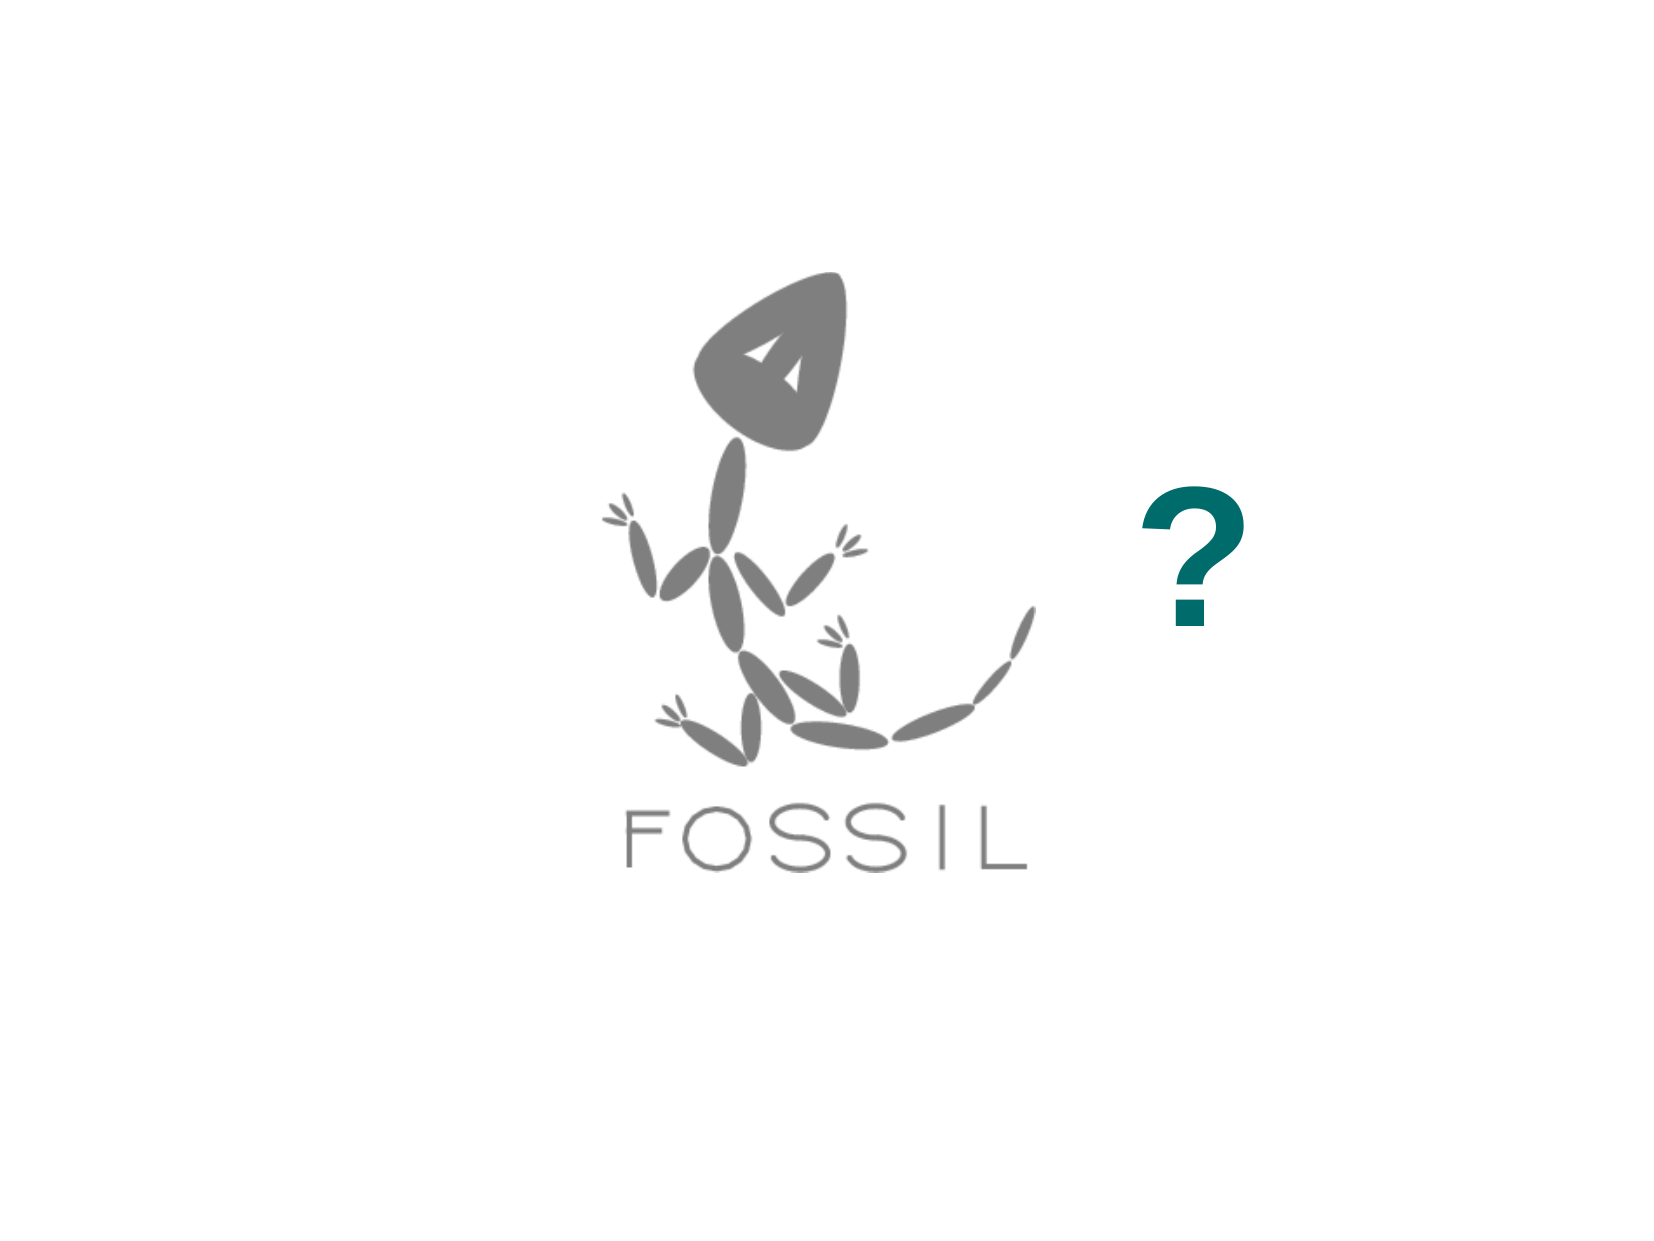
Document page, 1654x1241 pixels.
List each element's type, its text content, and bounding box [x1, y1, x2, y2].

picture [601, 272, 1036, 873]
text_box ? [1118, 437, 1271, 683]
